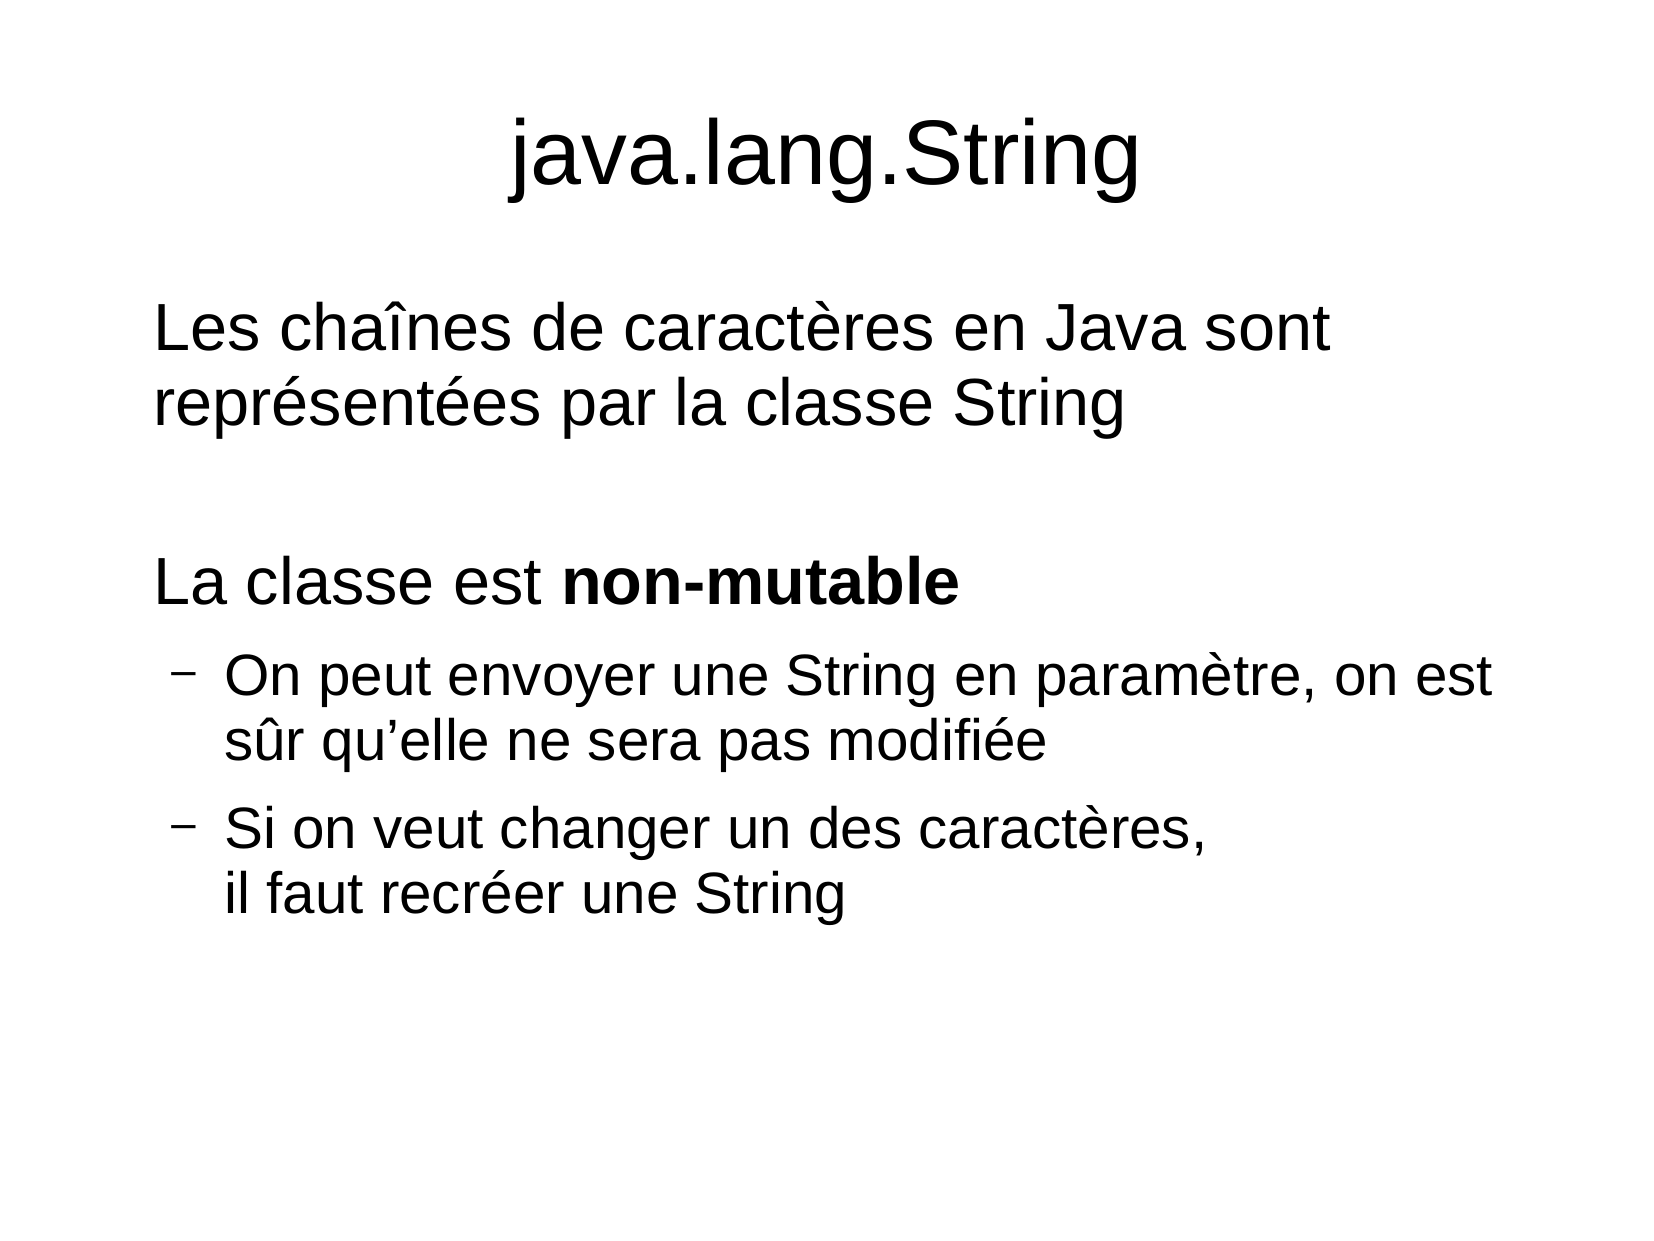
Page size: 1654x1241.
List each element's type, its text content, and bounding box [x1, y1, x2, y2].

list Les chaînes de caractères en Java sont représentées par la classe String La classe est non-mutable On peut envoyer une String en paramètre, on est sûr qu’elle ne sera pas modifiée Si on veut changer un des caractères, il faut recréer une String [82, 290, 1571, 1111]
title java.lang.String [82, 49, 1571, 257]
